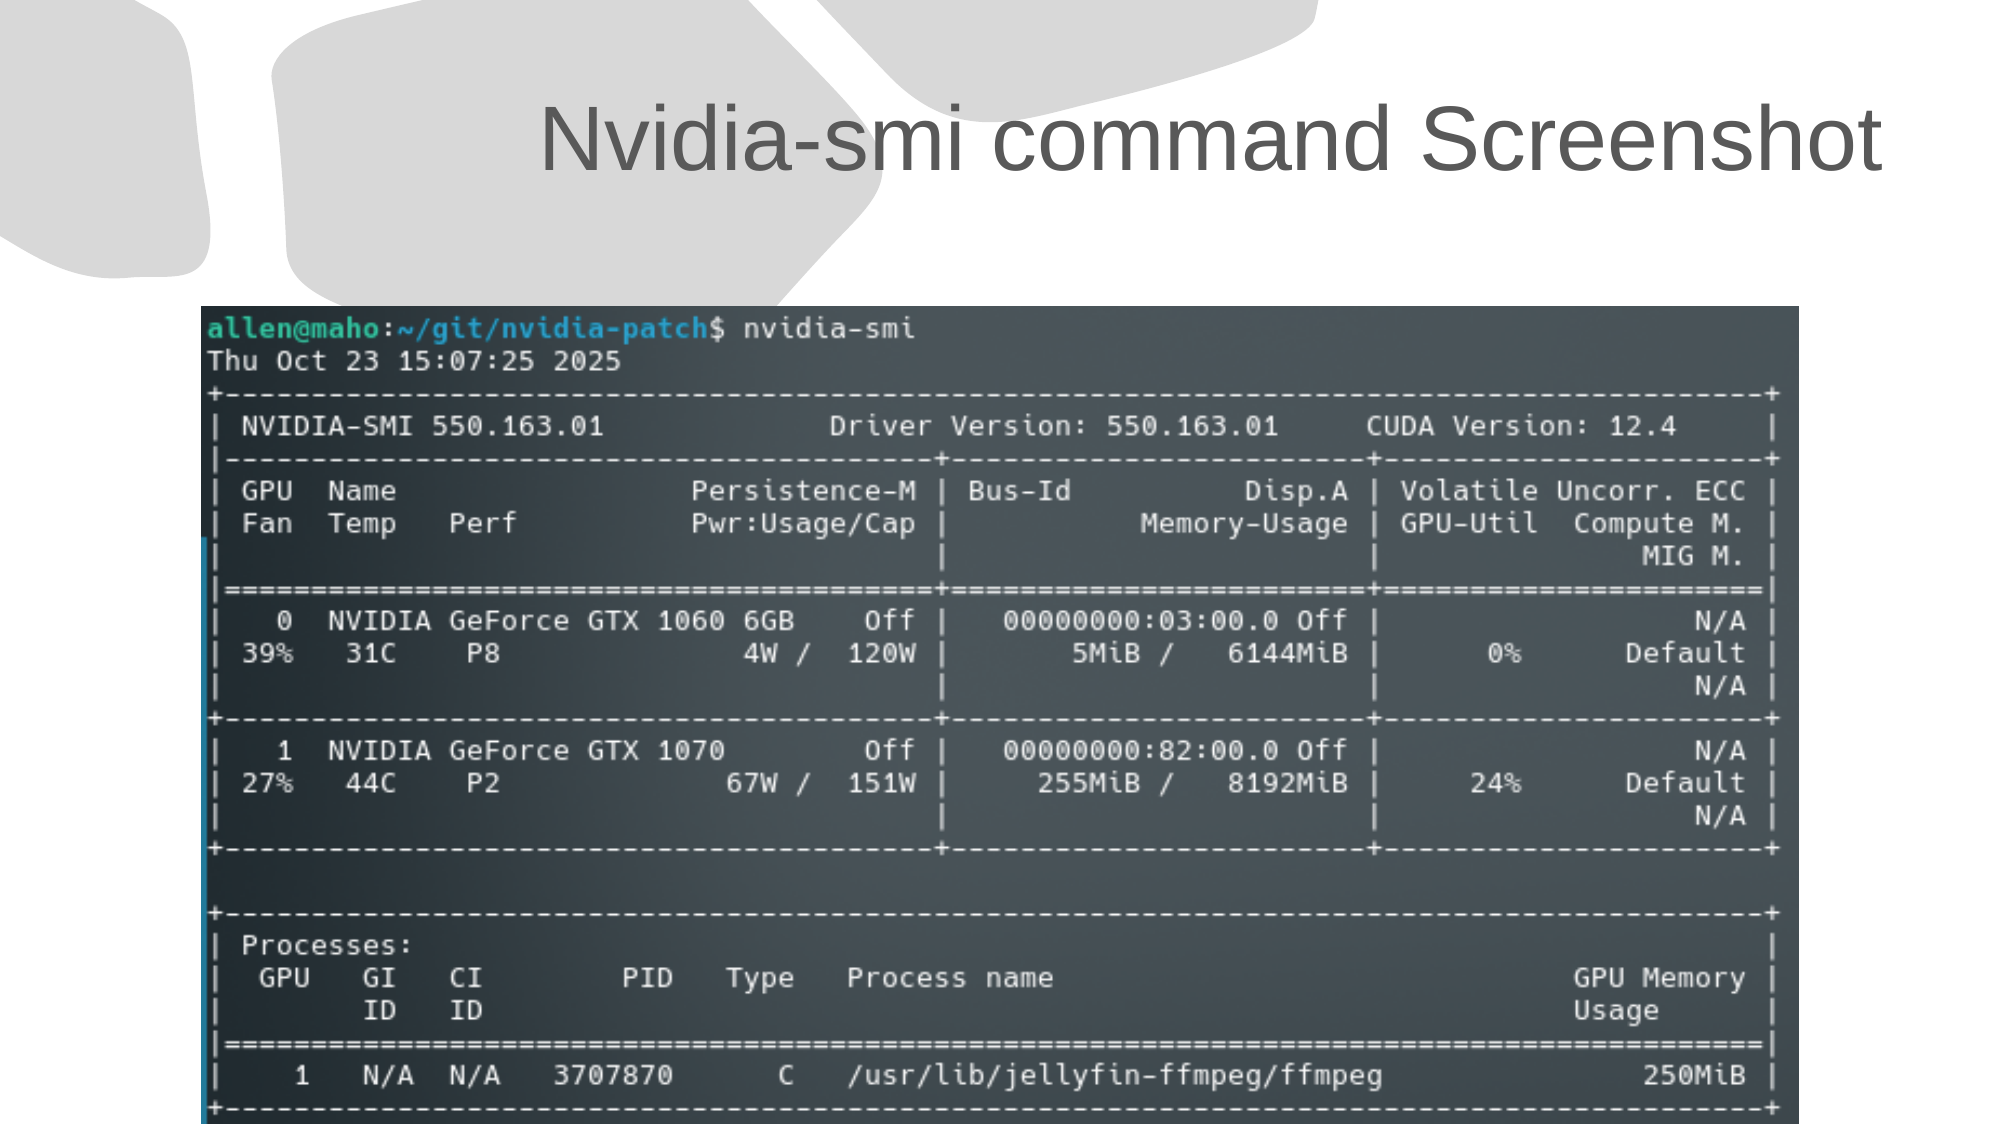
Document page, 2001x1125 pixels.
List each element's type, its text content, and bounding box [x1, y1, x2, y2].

picture [201, 306, 1799, 1124]
title Nvidia-smi command Screenshot [99, 45, 1900, 233]
